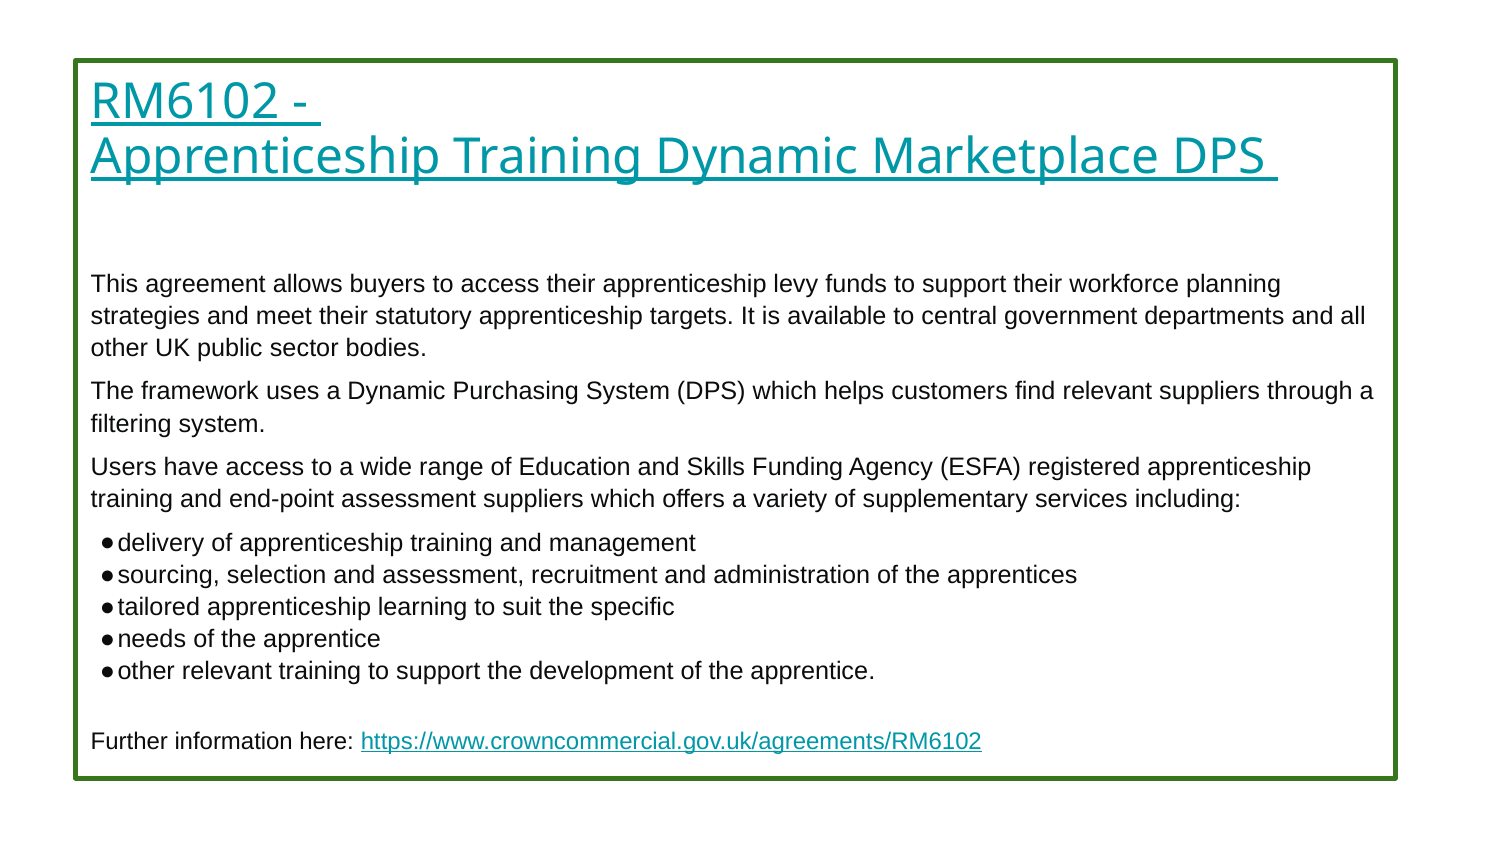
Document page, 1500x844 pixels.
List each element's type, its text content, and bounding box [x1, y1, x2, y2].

list RM6102 - Apprenticeship Training Dynamic Marketplace DPS This agreement allows buyers to access their apprenticeship levy funds to support their workforce planning strategies and meet their statutory apprenticeship targets. It is available to central government departments and all other UK public sector bodies. The framework uses a Dynamic Purchasing System (DPS) which helps customers find relevant suppliers through a filtering system. Users have access to a wide range of Education and Skills Funding Agency (ESFA) registered apprenticeship training and end-point assessment suppliers which offers a variety of supplementary services including: delivery of apprenticeship training and management sourcing, selection and assessment, recruitment and administration of the apprentices tailored apprenticeship learning to suit the specific needs of the apprentice other relevant training to support the development of the apprentice. Further information here: https://www.crowncommercial.gov.uk/agreements/RM6102 [75, 60, 1396, 779]
